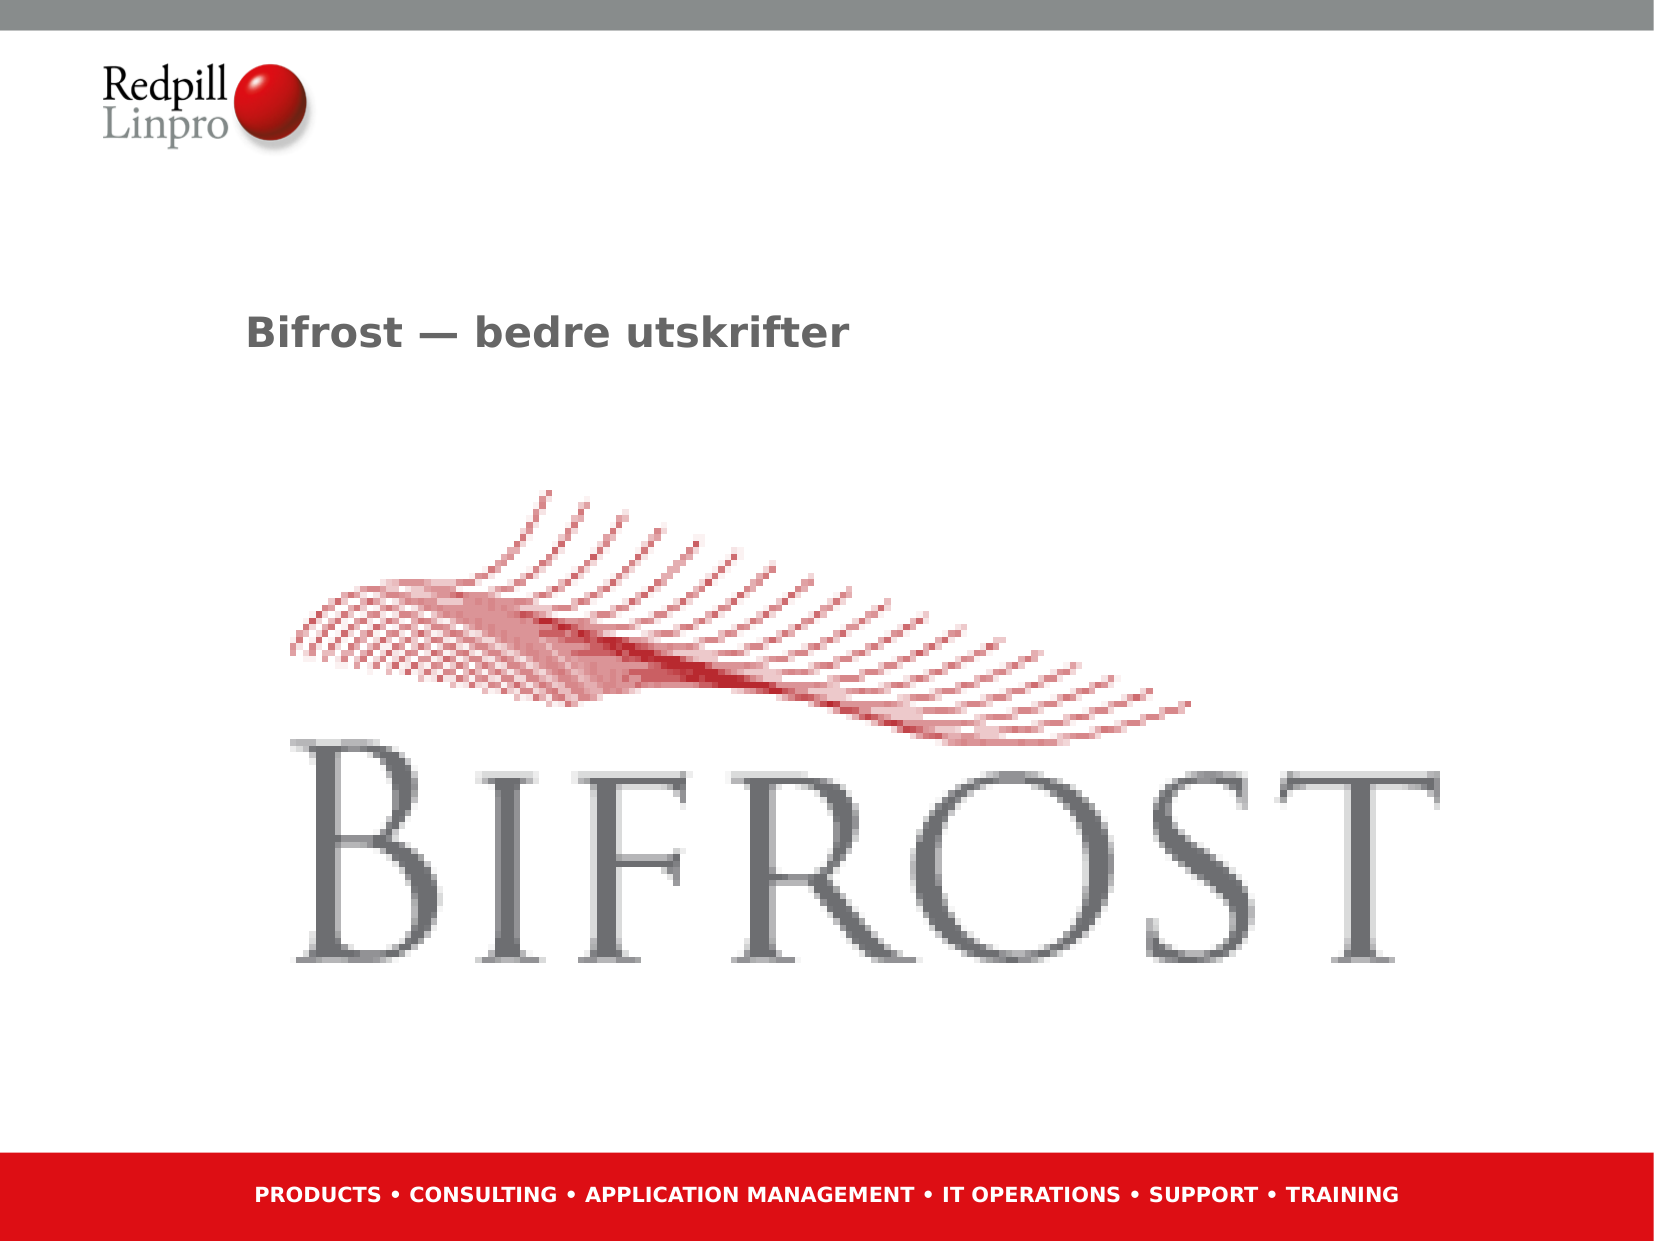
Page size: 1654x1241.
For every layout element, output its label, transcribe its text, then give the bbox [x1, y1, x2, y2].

text_box Bifrost — bedre utskrifter [230, 301, 1282, 402]
picture [0, 0, 1654, 1241]
